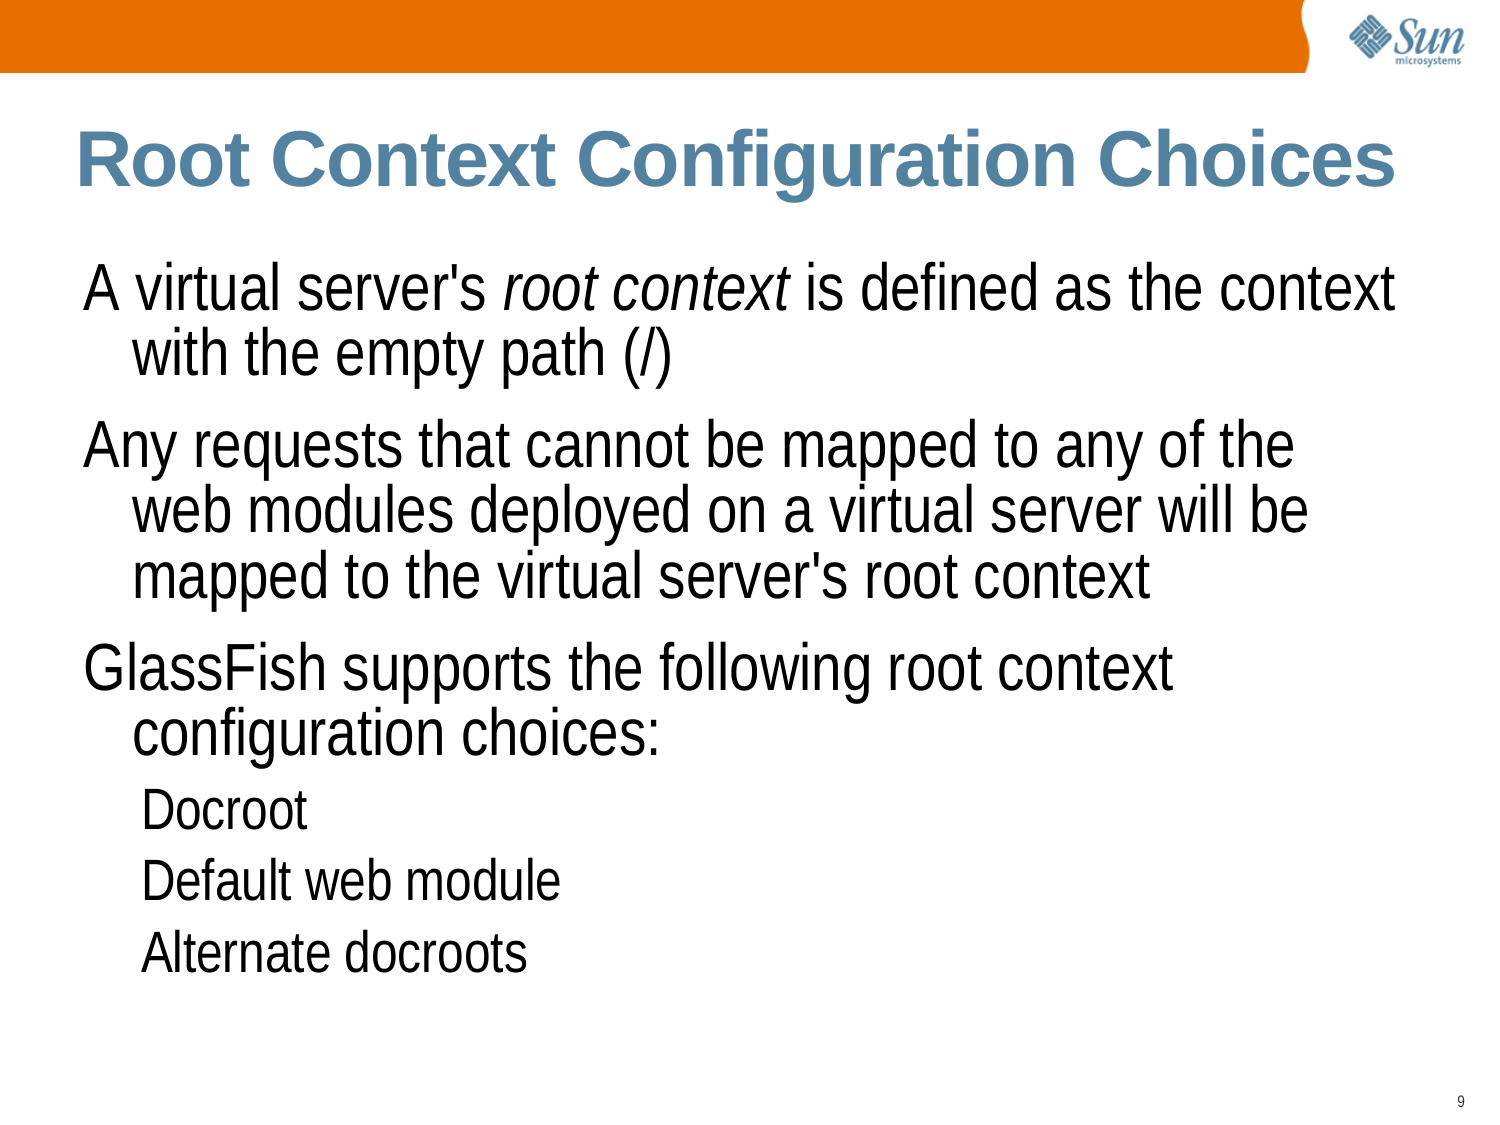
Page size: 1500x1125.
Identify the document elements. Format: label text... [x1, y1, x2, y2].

list A virtual server's root context is defined as the context with the empty path (/) Any requests that cannot be mapped to any of the web modules deployed on a virtual server will be mapped to the virtual server's root context GlassFish supports the following root context configuration choices: Docroot Default web module Alternate docroots [64, 258, 1401, 1062]
picture [0, 0, 1500, 73]
title Root Context Configuration Choices [75, 123, 1437, 227]
